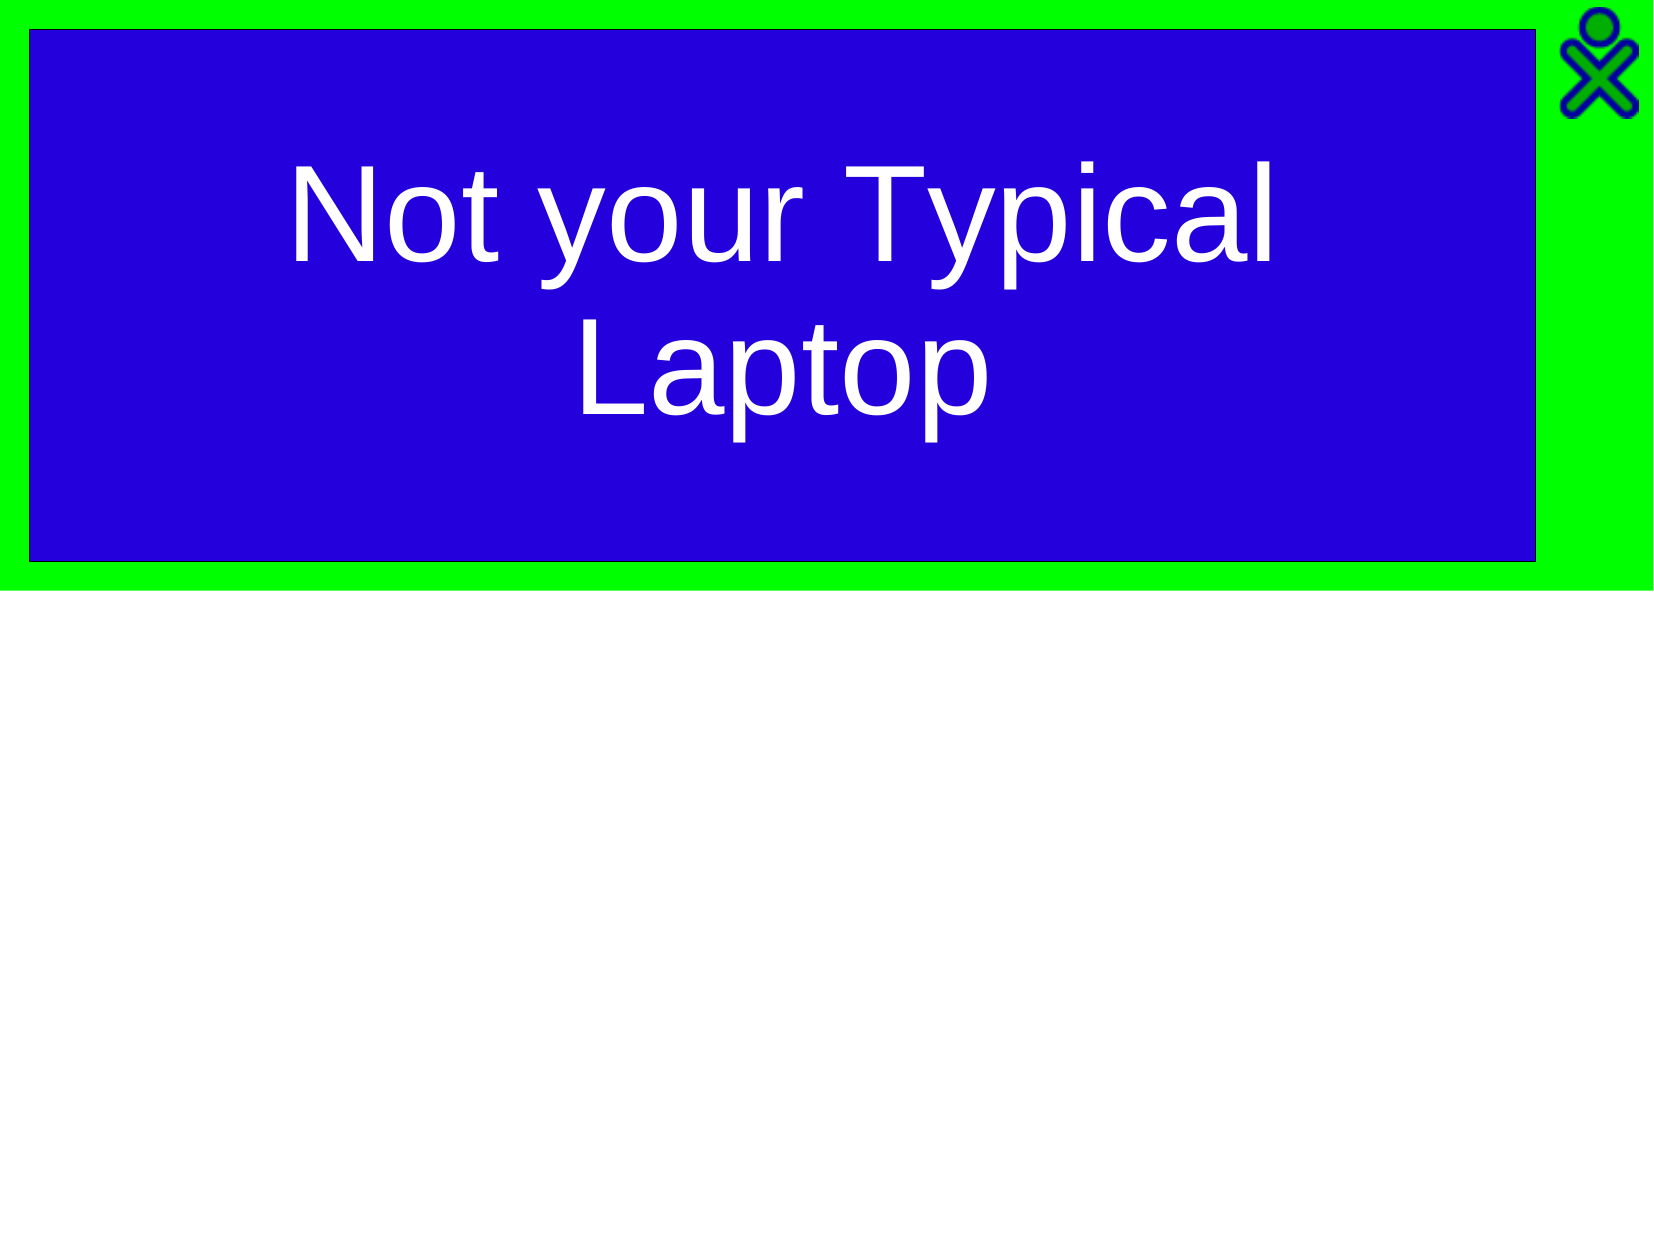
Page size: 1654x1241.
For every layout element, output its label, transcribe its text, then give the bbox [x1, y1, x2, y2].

picture [1559, 7, 1639, 119]
title Not your Typical Laptop [59, 49, 1506, 532]
